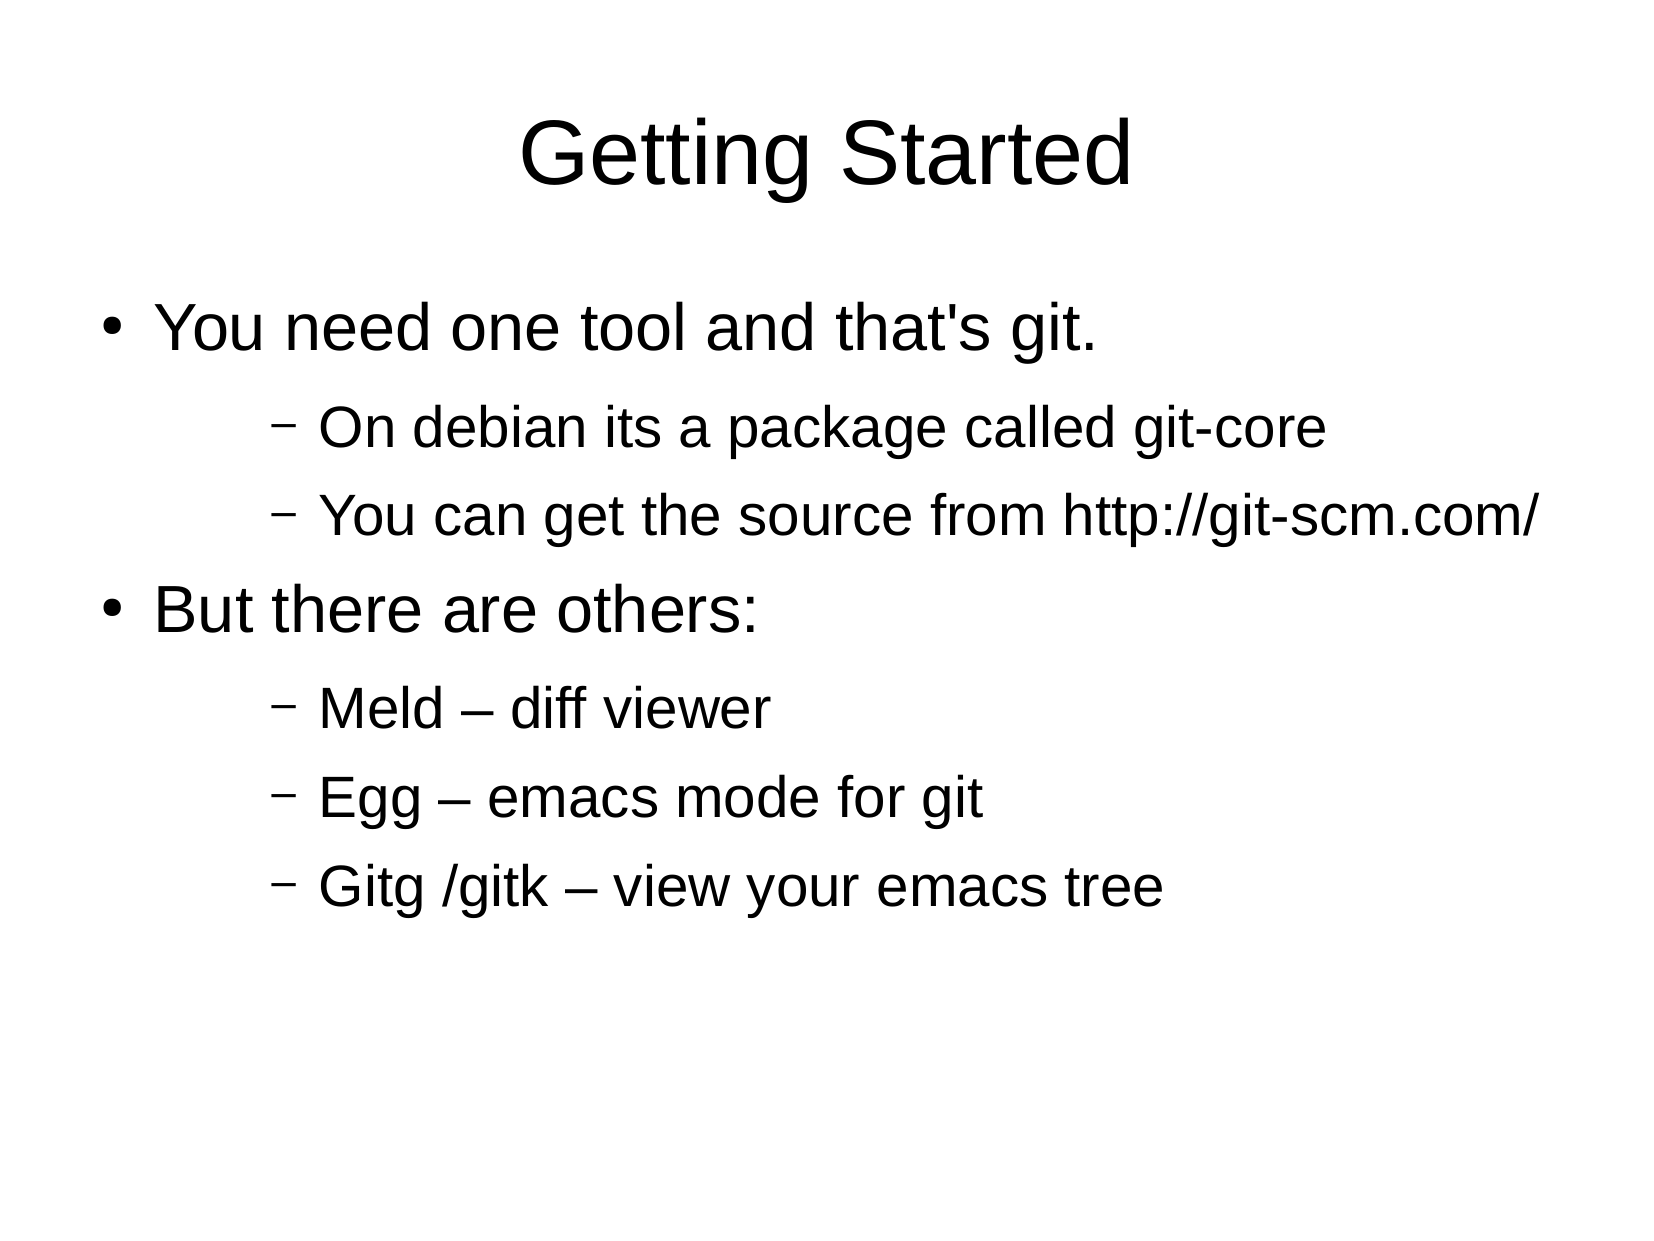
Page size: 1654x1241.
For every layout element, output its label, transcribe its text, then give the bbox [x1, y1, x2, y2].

list You need one tool and that's git. On debian its a package called git-core You can get the source from http://git-scm.com/ But there are others: Meld – diff viewer Egg – emacs mode for git Gitg /gitk – view your emacs tree [82, 290, 1571, 1094]
title Getting Started [82, 49, 1571, 257]
